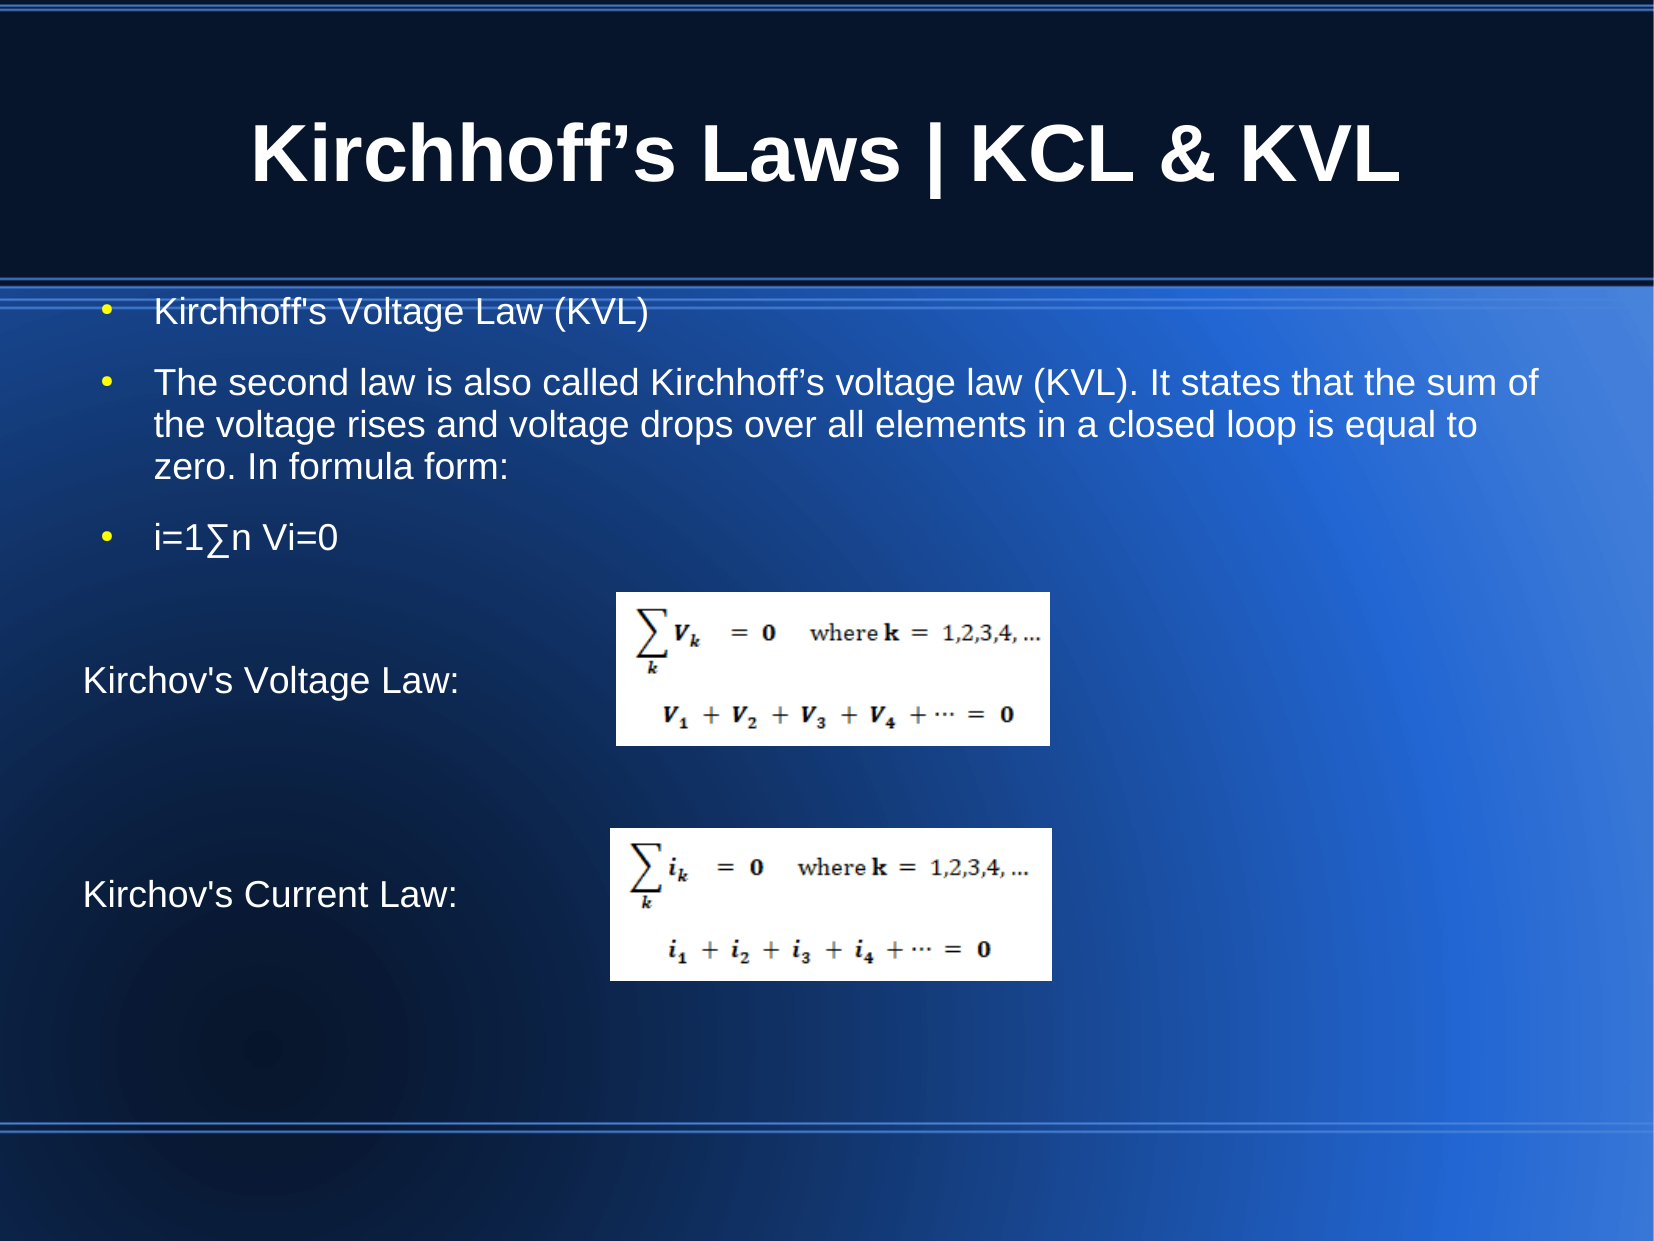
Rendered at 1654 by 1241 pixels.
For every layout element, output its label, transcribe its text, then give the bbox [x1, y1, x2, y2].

picture [0, 0, 1654, 1241]
title Kirchhoff’s Laws | KCL & KVL [82, 49, 1571, 257]
list Kirchhoff's Voltage Law (KVL) The second law is also called Kirchhoff’s voltage law (KVL). It states that the sum of the voltage rises and voltage drops over all elements in a closed loop is equal to zero. In formula form: i=1∑n Vi=0 Kirchov's Voltage Law: Kirchov's Current Law: [82, 290, 1571, 1109]
